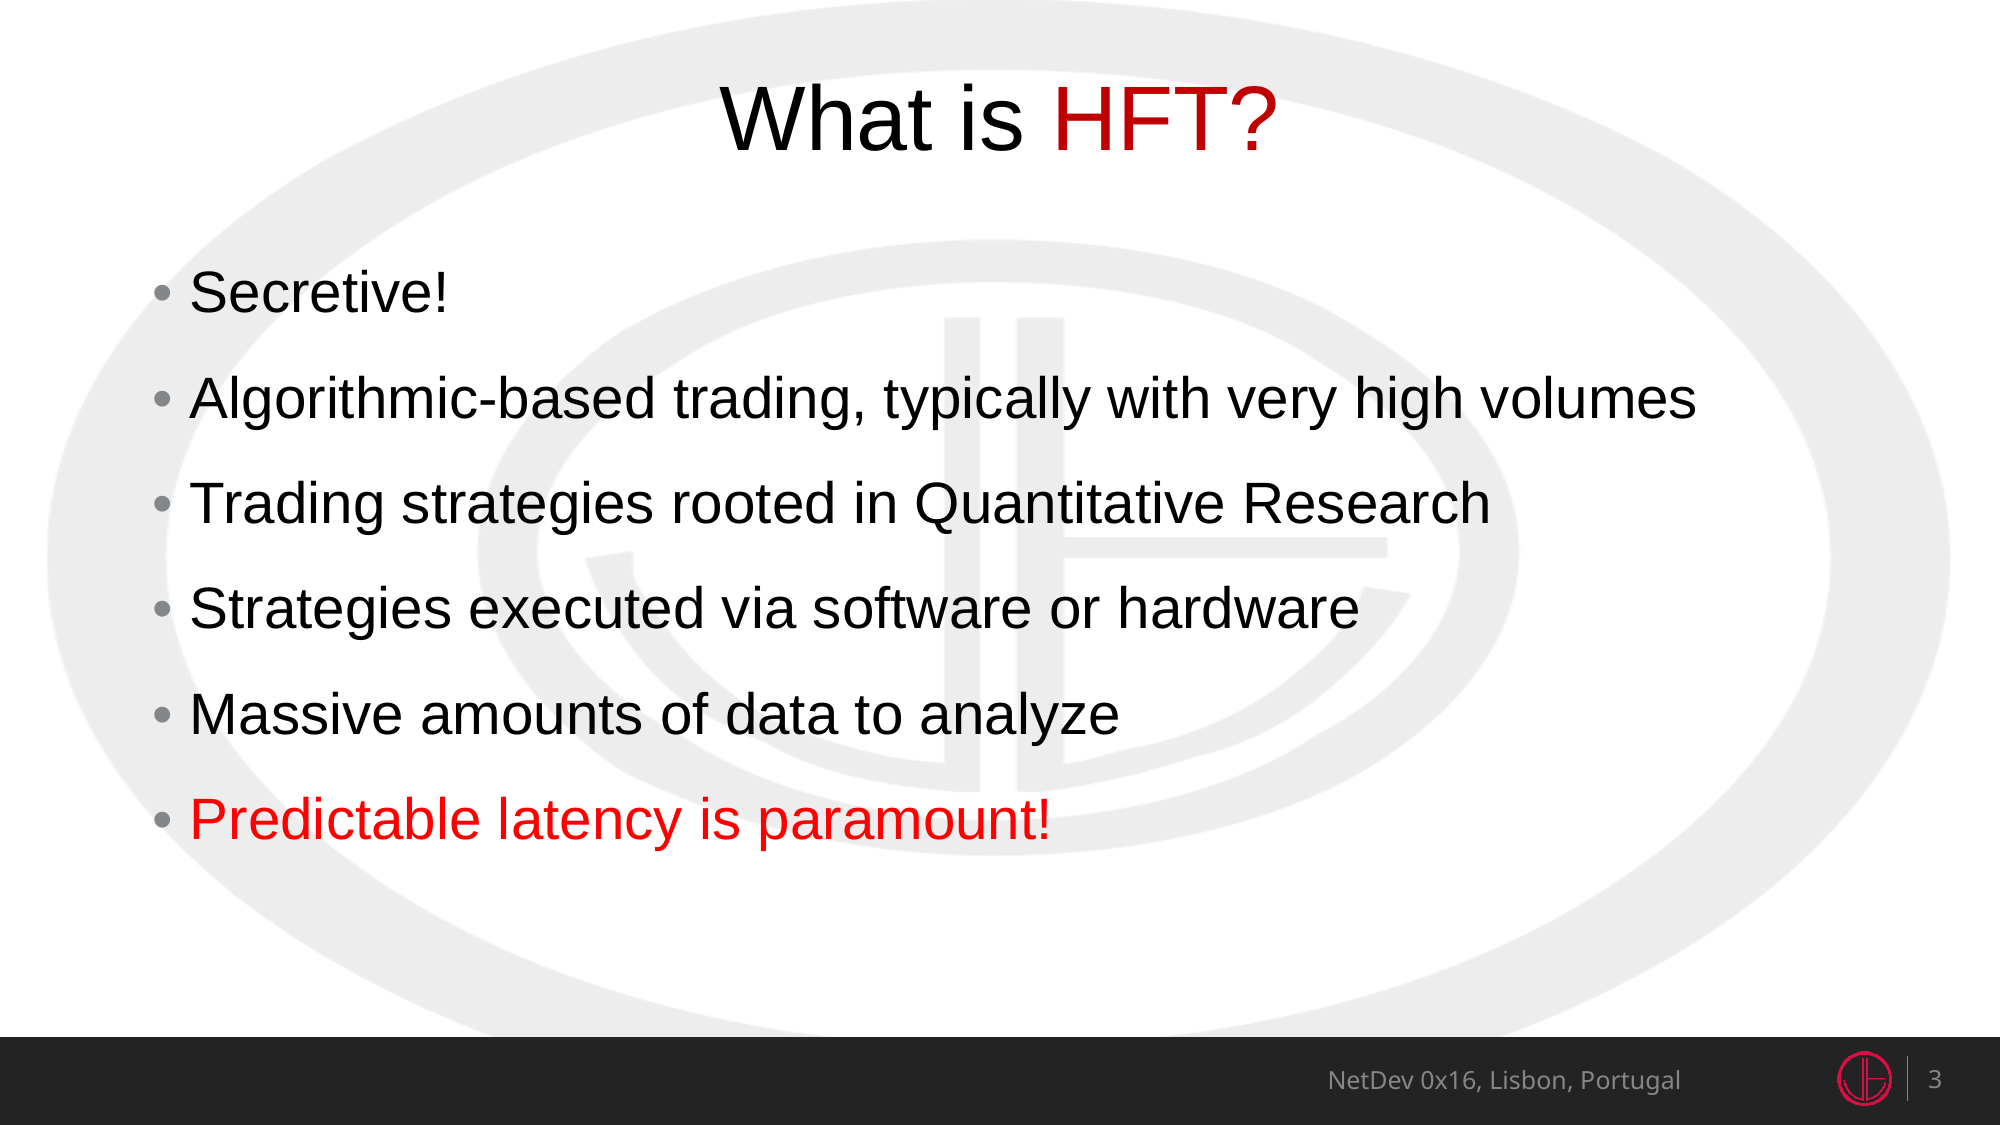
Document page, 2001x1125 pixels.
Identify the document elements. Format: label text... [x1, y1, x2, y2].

title What is HFT? [137, 25, 1863, 220]
picture [1837, 1051, 1892, 1106]
text_box <number> [1913, 1050, 2000, 1111]
text_box NetDev 0x16, Lisbon, Portugal [1312, 1050, 1763, 1110]
list Secretive! Algorithmic-based trading, typically with very high volumes Trading strategies rooted in Quantitative Research Strategies executed via software or hardware Massive amounts of data to analyze Predictable latency is paramount! [137, 233, 1863, 1014]
